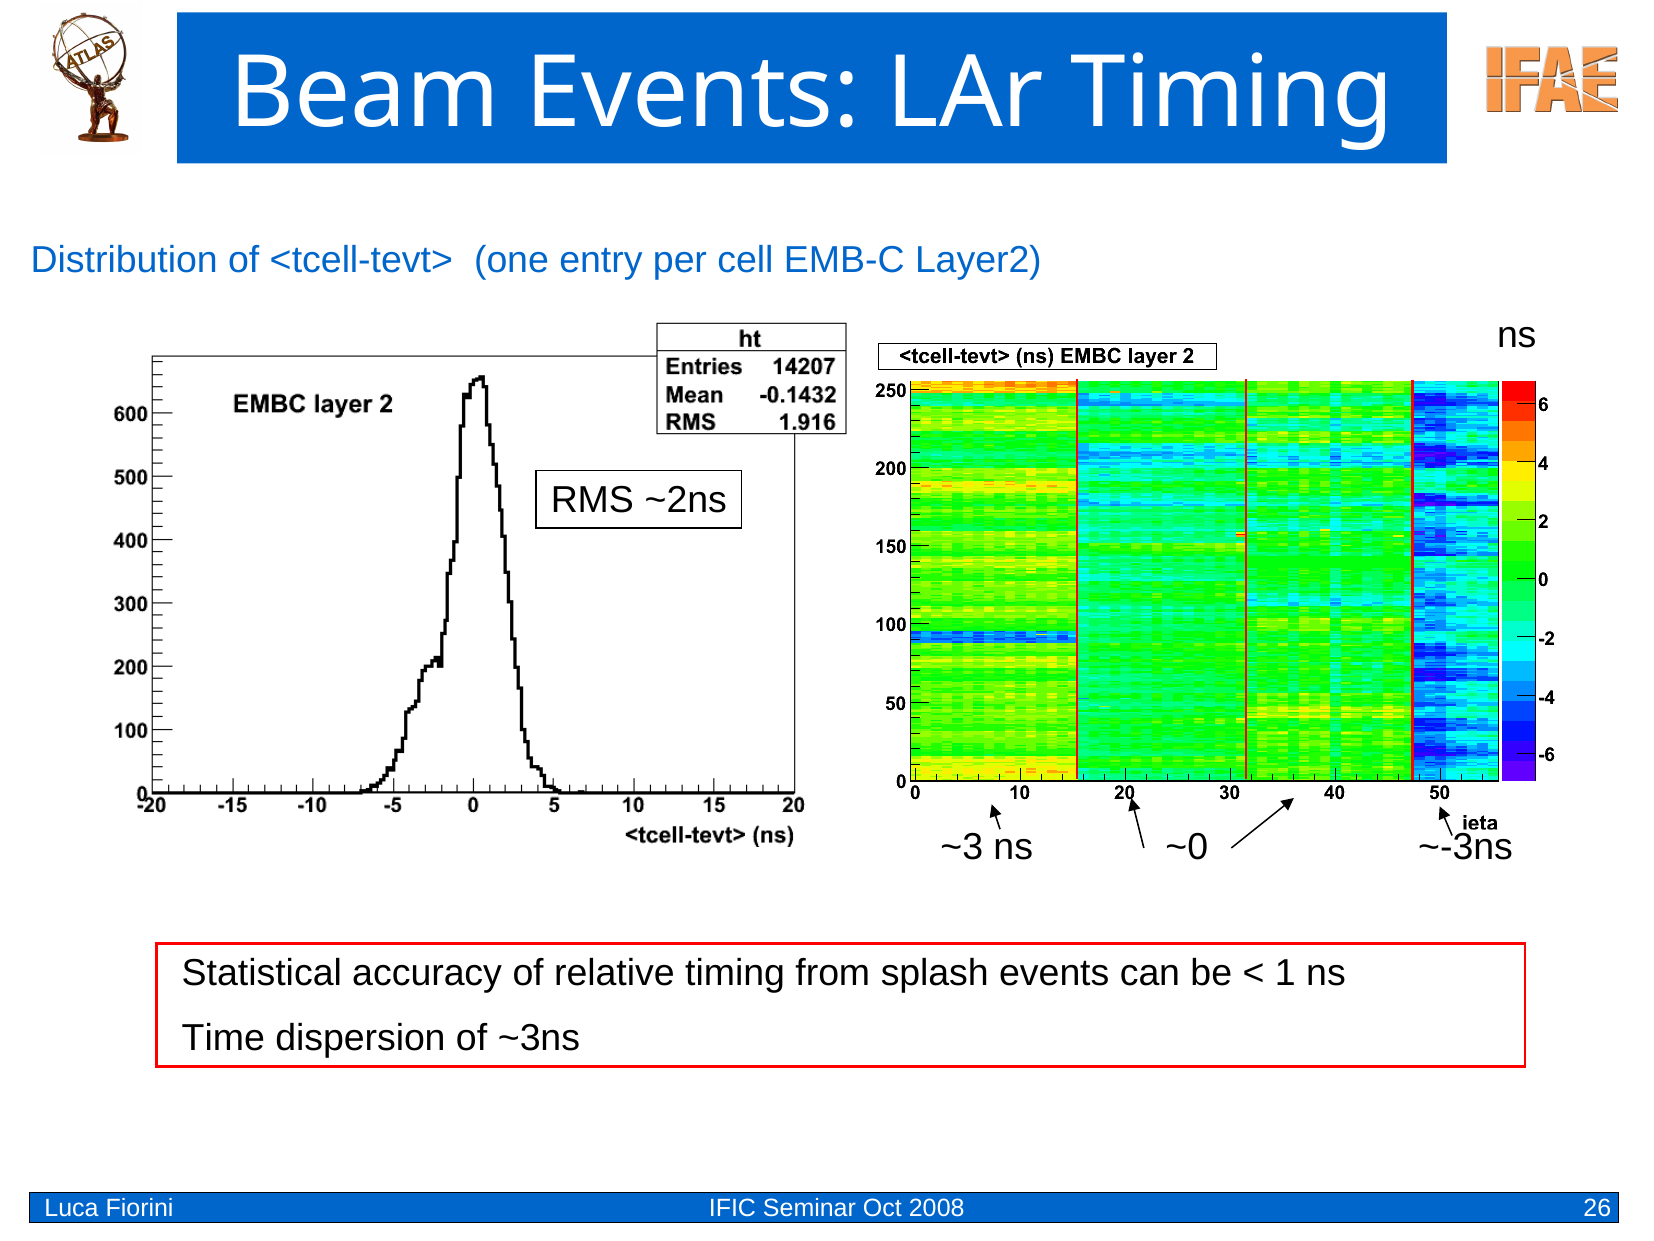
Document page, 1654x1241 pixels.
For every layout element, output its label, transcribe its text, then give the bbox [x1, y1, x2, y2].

text_box ~-3ns [1403, 818, 1528, 876]
text_box RMS ~2ns [535, 470, 742, 529]
picture [1486, 46, 1618, 112]
text_box ~0 [1150, 818, 1224, 876]
picture [41, 2, 142, 154]
text_box ~3 ns [925, 818, 1049, 876]
text_box Luca Fiorini IFIC Seminar Oct 2008 26 [29, 1192, 1619, 1223]
picture [72, 301, 1571, 847]
text_box Statistical accuracy of relative timing from splash events can be < 1 ns Time dispersion of ~3ns [156, 943, 1526, 1067]
text_box Distribution of <tcell-tevt> (one entry per cell EMB-C Layer2) [15, 230, 1058, 289]
text_box ns [1482, 285, 1552, 364]
text_box Beam Events: LAr Timing [177, 12, 1447, 148]
